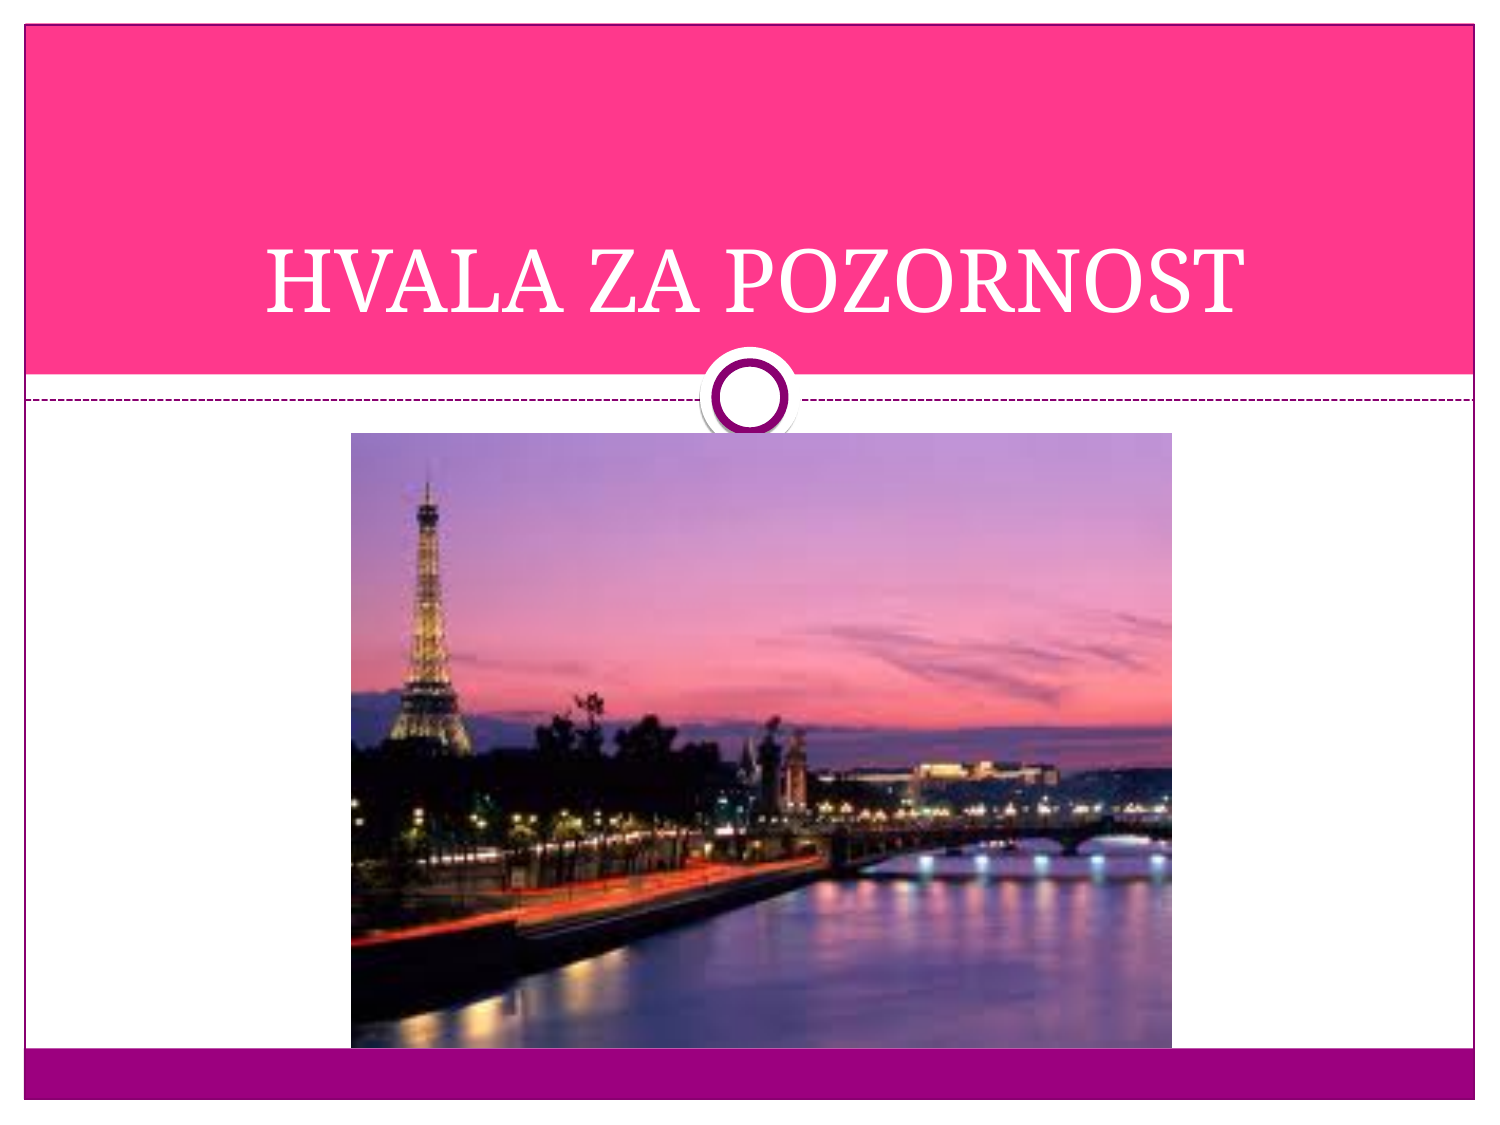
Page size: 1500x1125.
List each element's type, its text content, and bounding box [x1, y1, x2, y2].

picture [351, 433, 1172, 1048]
title HVALA ZA POZORNOST [118, 87, 1394, 338]
